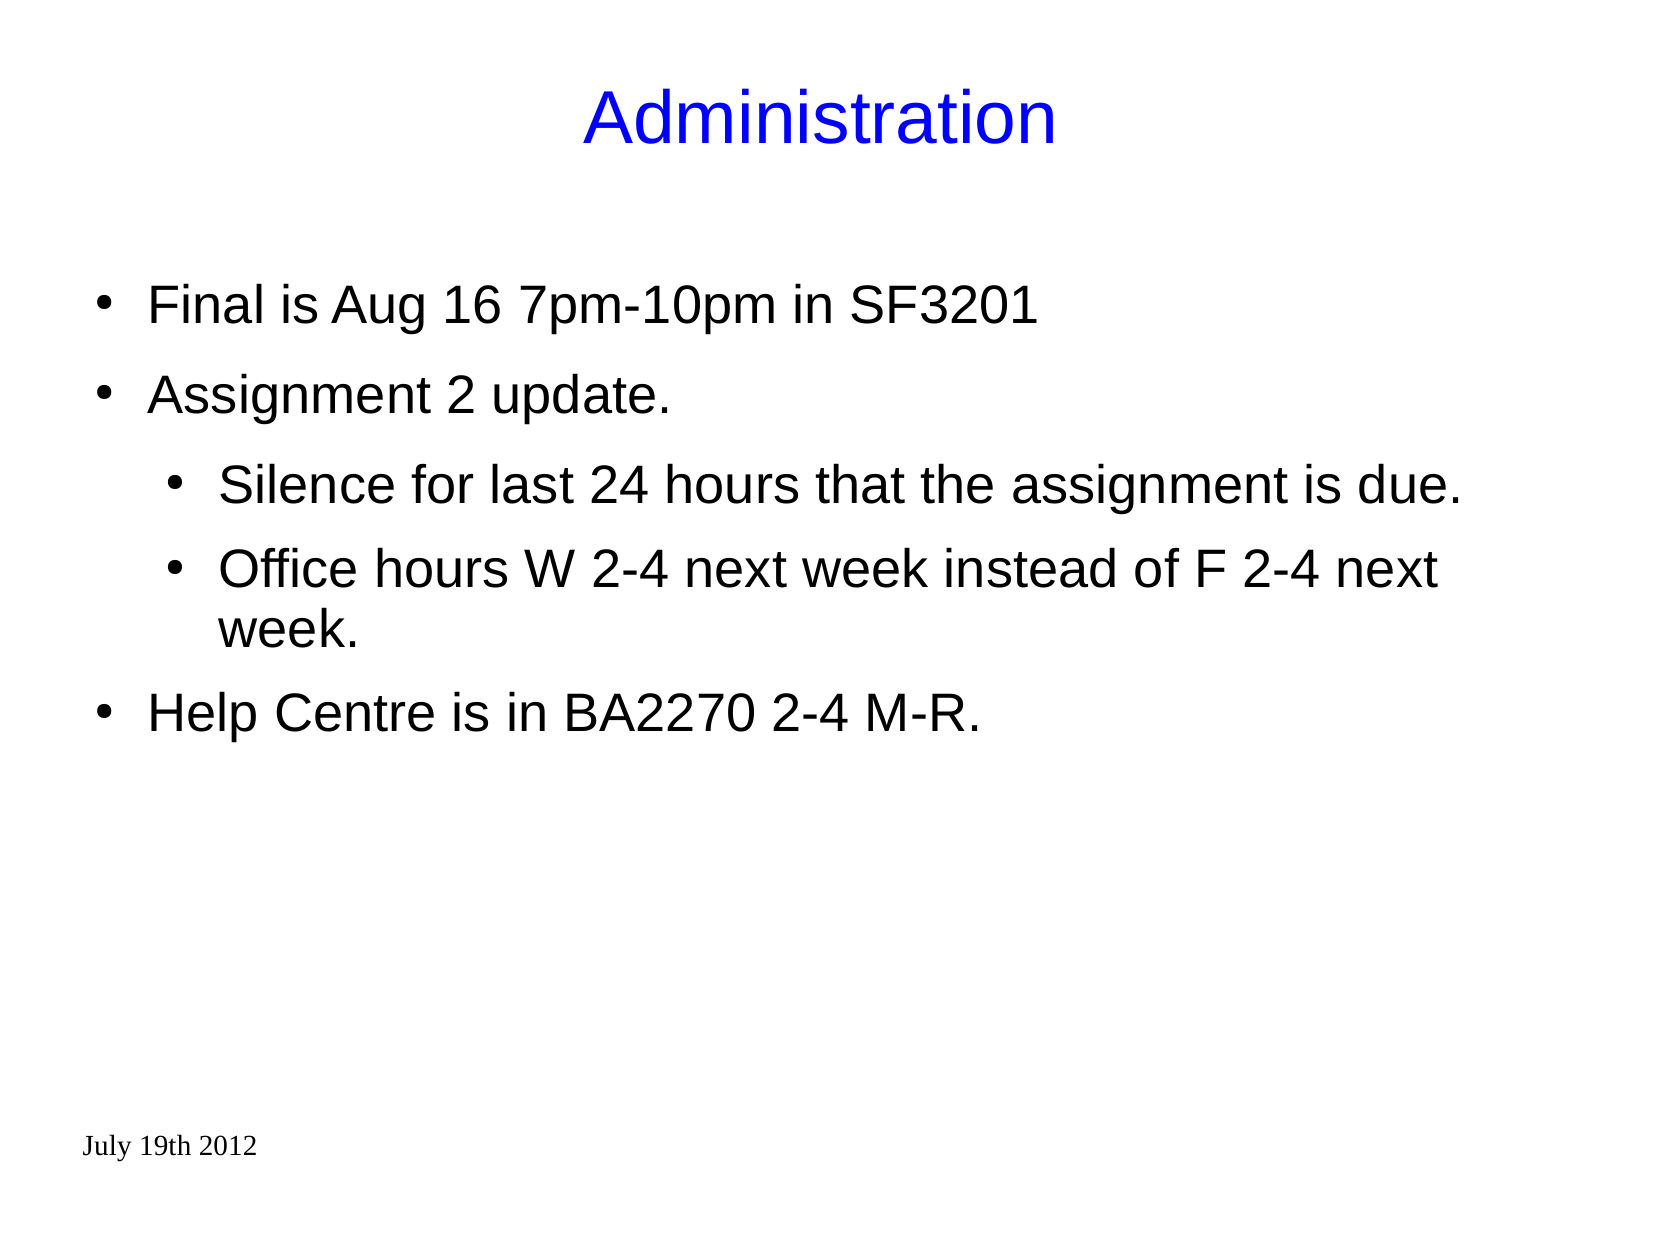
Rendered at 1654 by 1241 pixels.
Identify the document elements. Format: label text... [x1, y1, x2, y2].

list Final is Aug 16 7pm-10pm in SF3201 Assignment 2 update. Silence for last 24 hours that the assignment is due. Office hours W 2-4 next week instead of F 2-4 next week. Help Centre is in BA2270 2-4 M-R. [76, 274, 1565, 1093]
title Administration [76, 58, 1565, 178]
